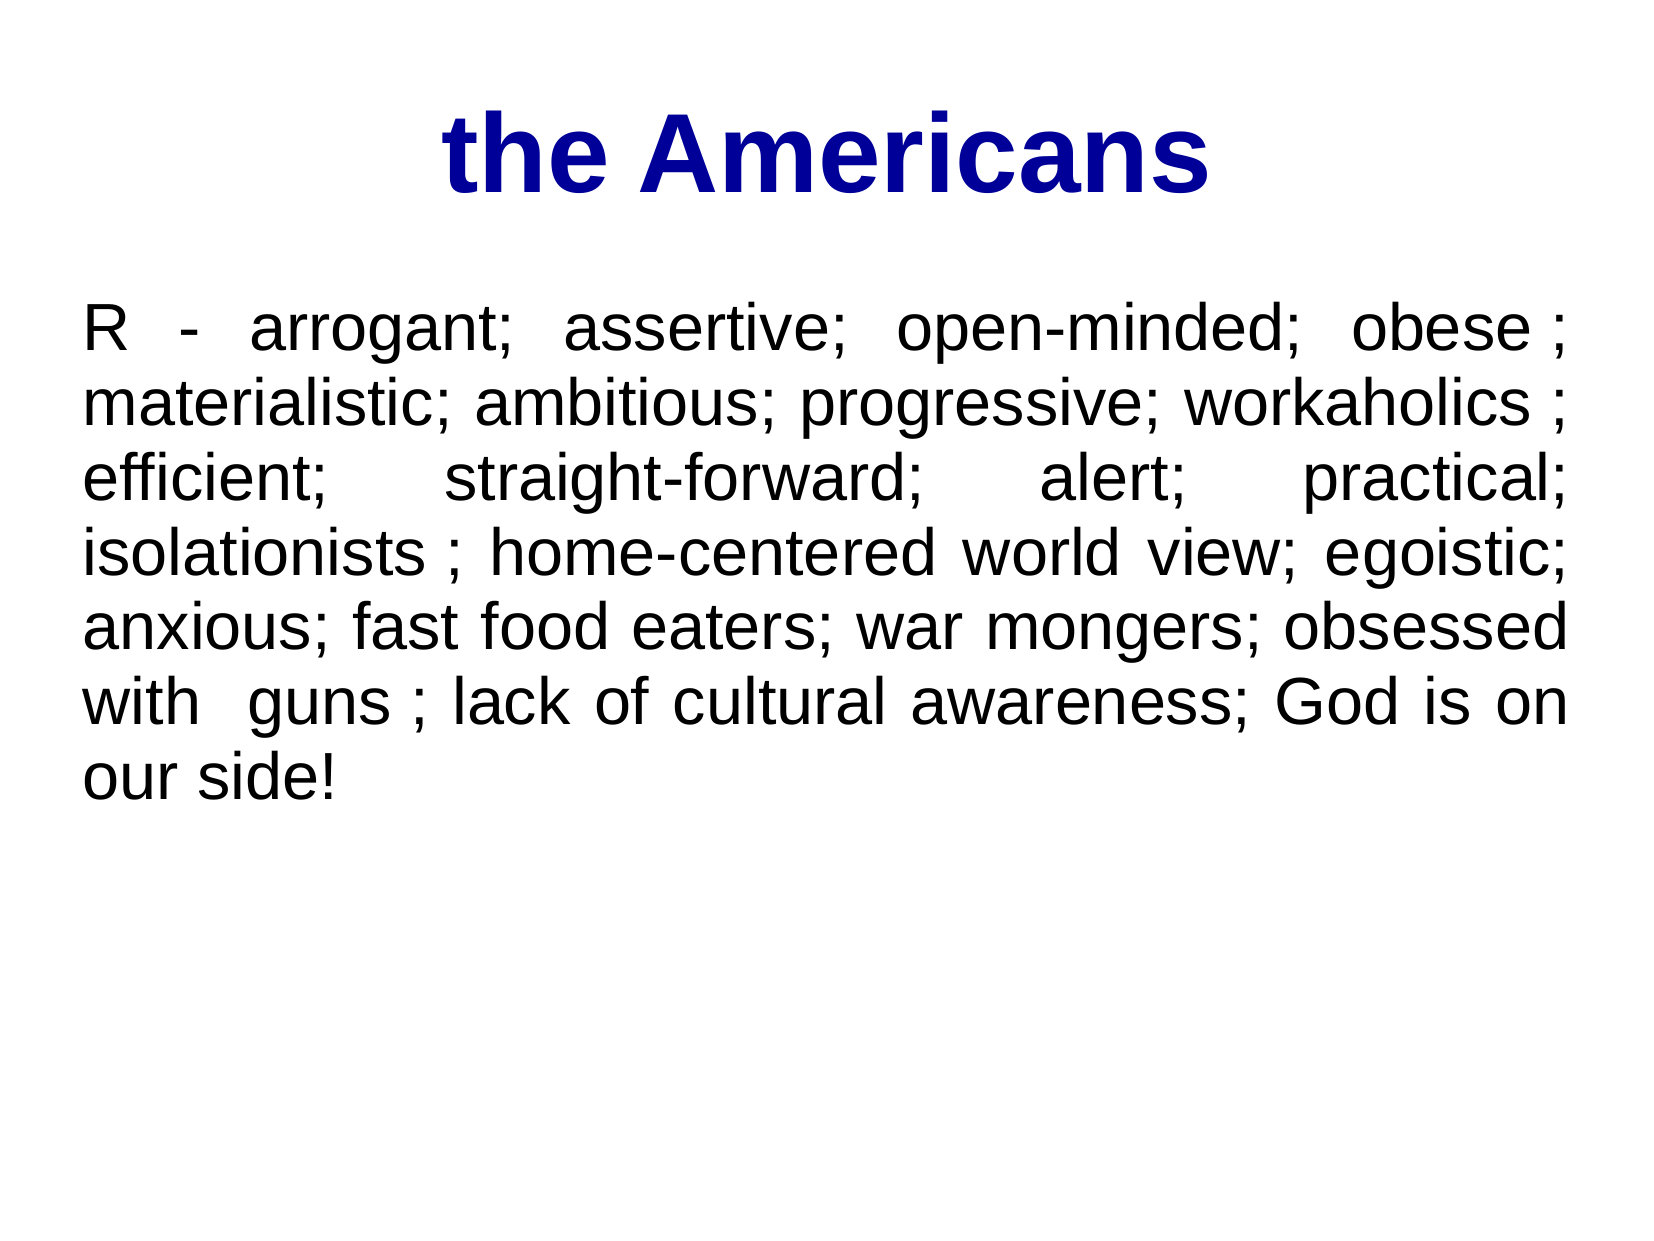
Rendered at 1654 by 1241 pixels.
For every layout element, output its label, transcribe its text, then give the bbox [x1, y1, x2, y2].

list R - arrogant; assertive; open-minded; obese ; materialistic; ambitious; progressive; workaholics ; efficient; straight-forward; alert; practical; isolationists ; home-centered world view; egoistic; anxious; fast food eaters; war mongers; obsessed with guns ; lack of cultural awareness; God is on our side! [82, 290, 1571, 1109]
title the Americans [82, 49, 1571, 257]
